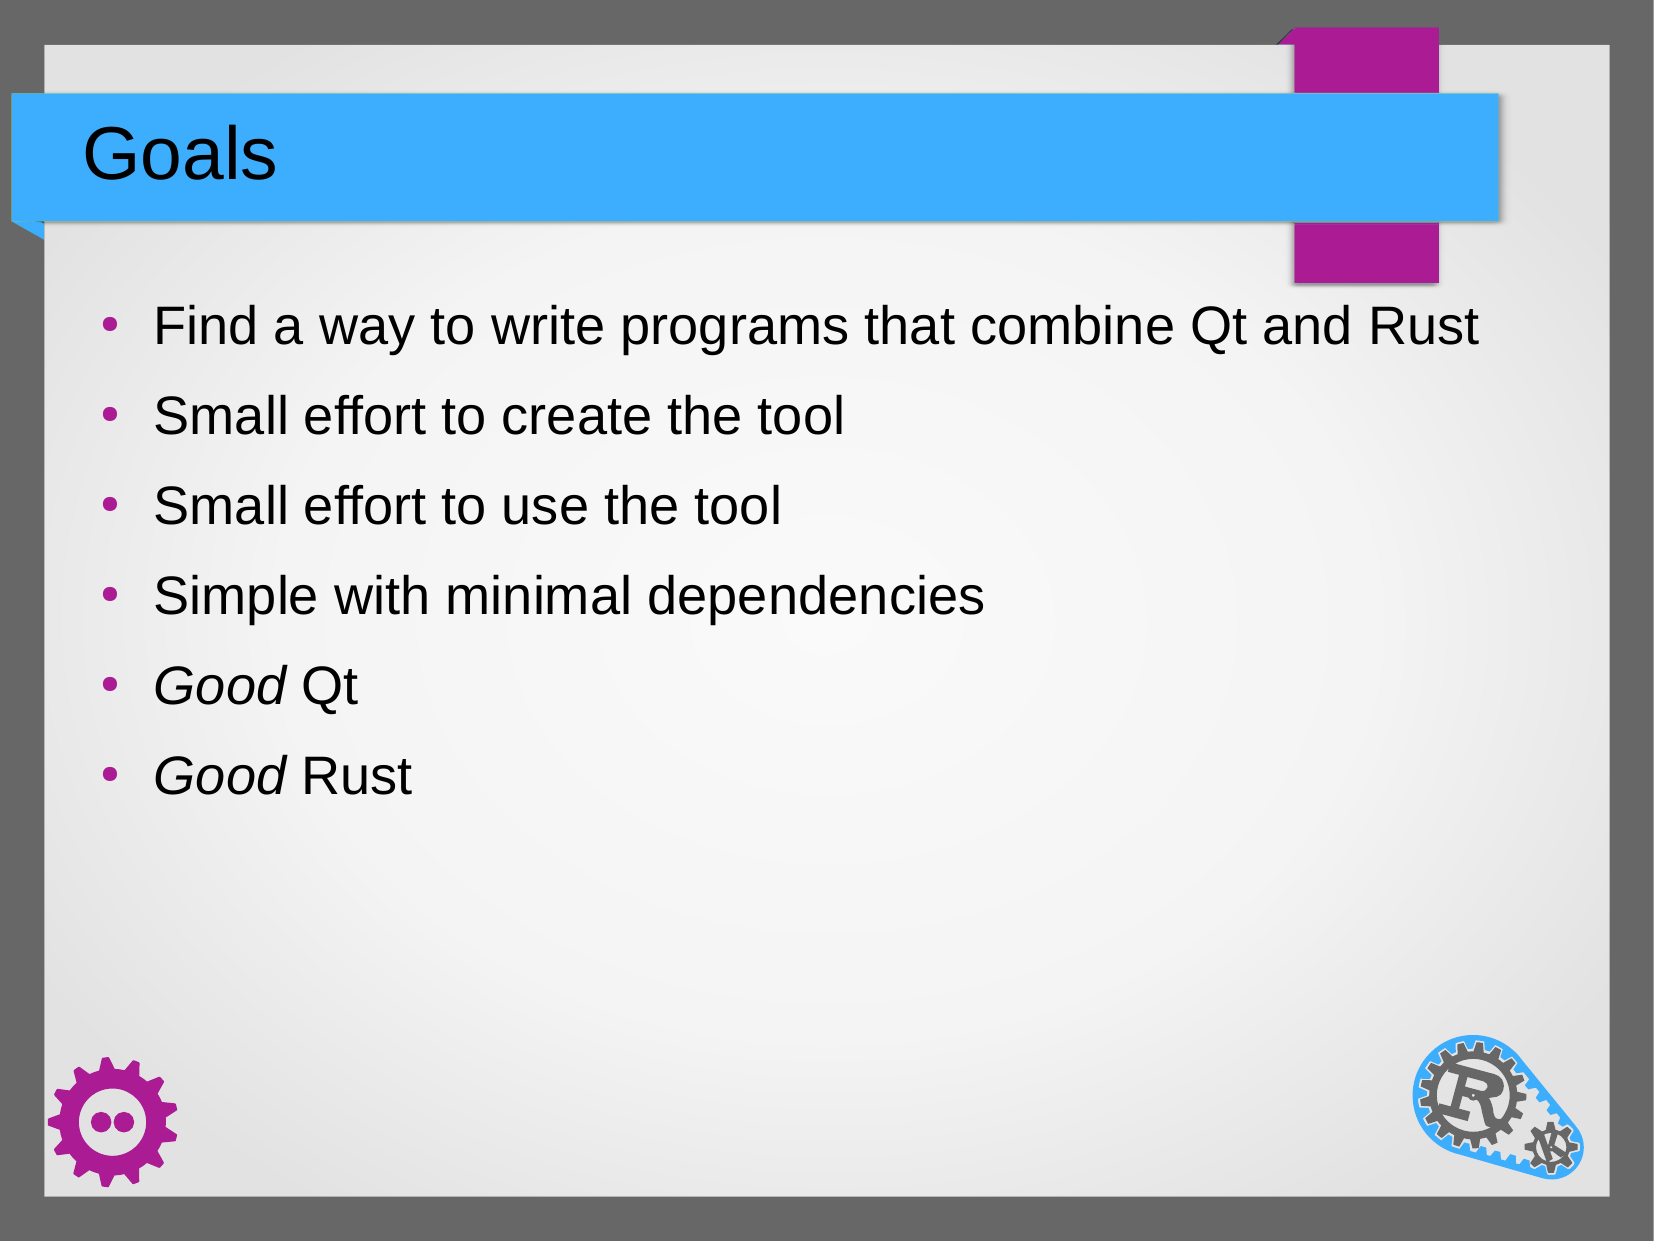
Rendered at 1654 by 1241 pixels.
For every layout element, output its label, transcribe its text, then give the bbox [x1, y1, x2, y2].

picture [0, 0, 1654, 1241]
list Find a way to write programs that combine Qt and Rust Small effort to create the tool Small effort to use the tool Simple with minimal dependencies Good Qt Good Rust [82, 295, 1571, 1015]
title Goals [82, 94, 1264, 213]
